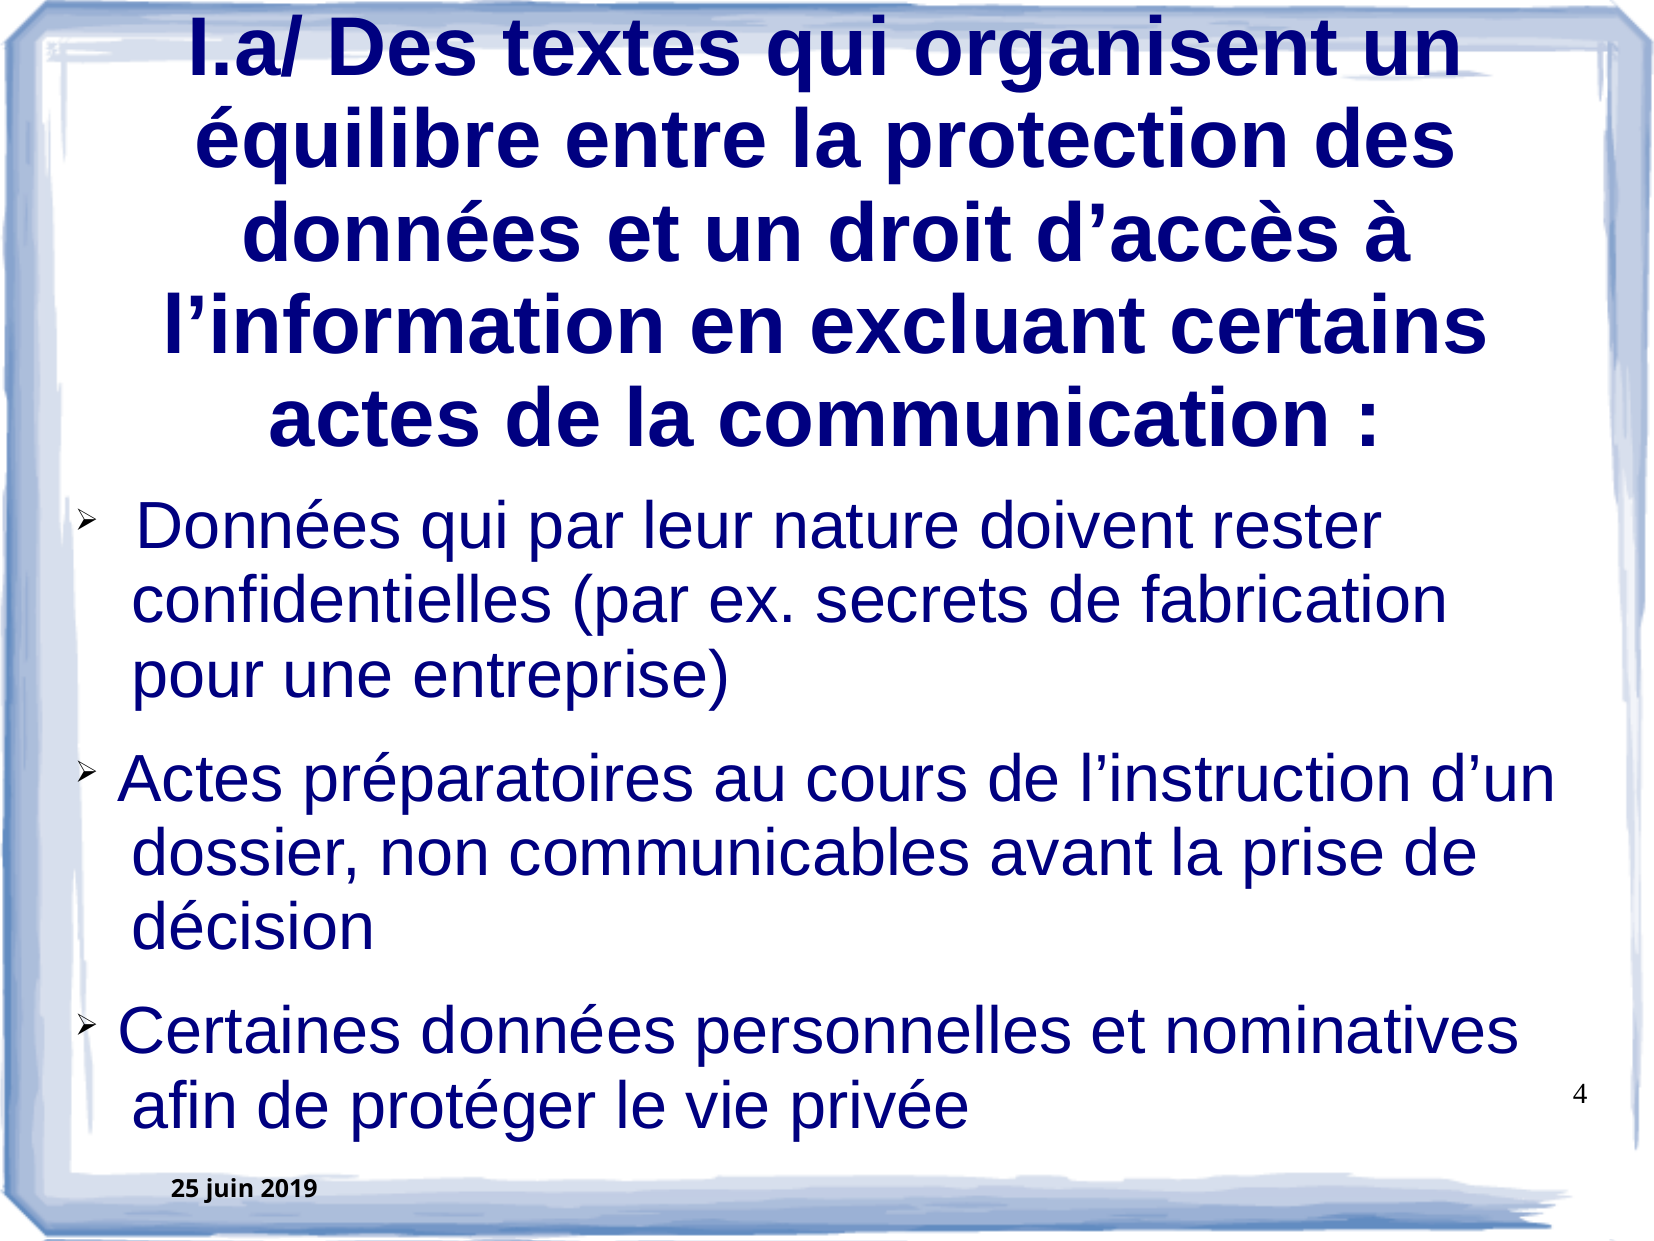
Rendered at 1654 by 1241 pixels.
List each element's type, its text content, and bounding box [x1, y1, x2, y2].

title I.a/ Des textes qui organisent un équilibre entre la protection des données et un droit d’accès à l’information en excluant certains actes de la communication : [82, 0, 1570, 466]
text_box 25 juin 2019 [156, 1167, 532, 1213]
list Données qui par leur nature doivent rester confidentielles (par ex. secrets de fabrication pour une entreprise) Actes préparatoires au cours de l’instruction d’un dossier, non communicables avant la prise de décision Certaines données personnelles et nominatives afin de protéger le vie privée [74, 484, 1586, 1038]
picture [0, 0, 1654, 1241]
